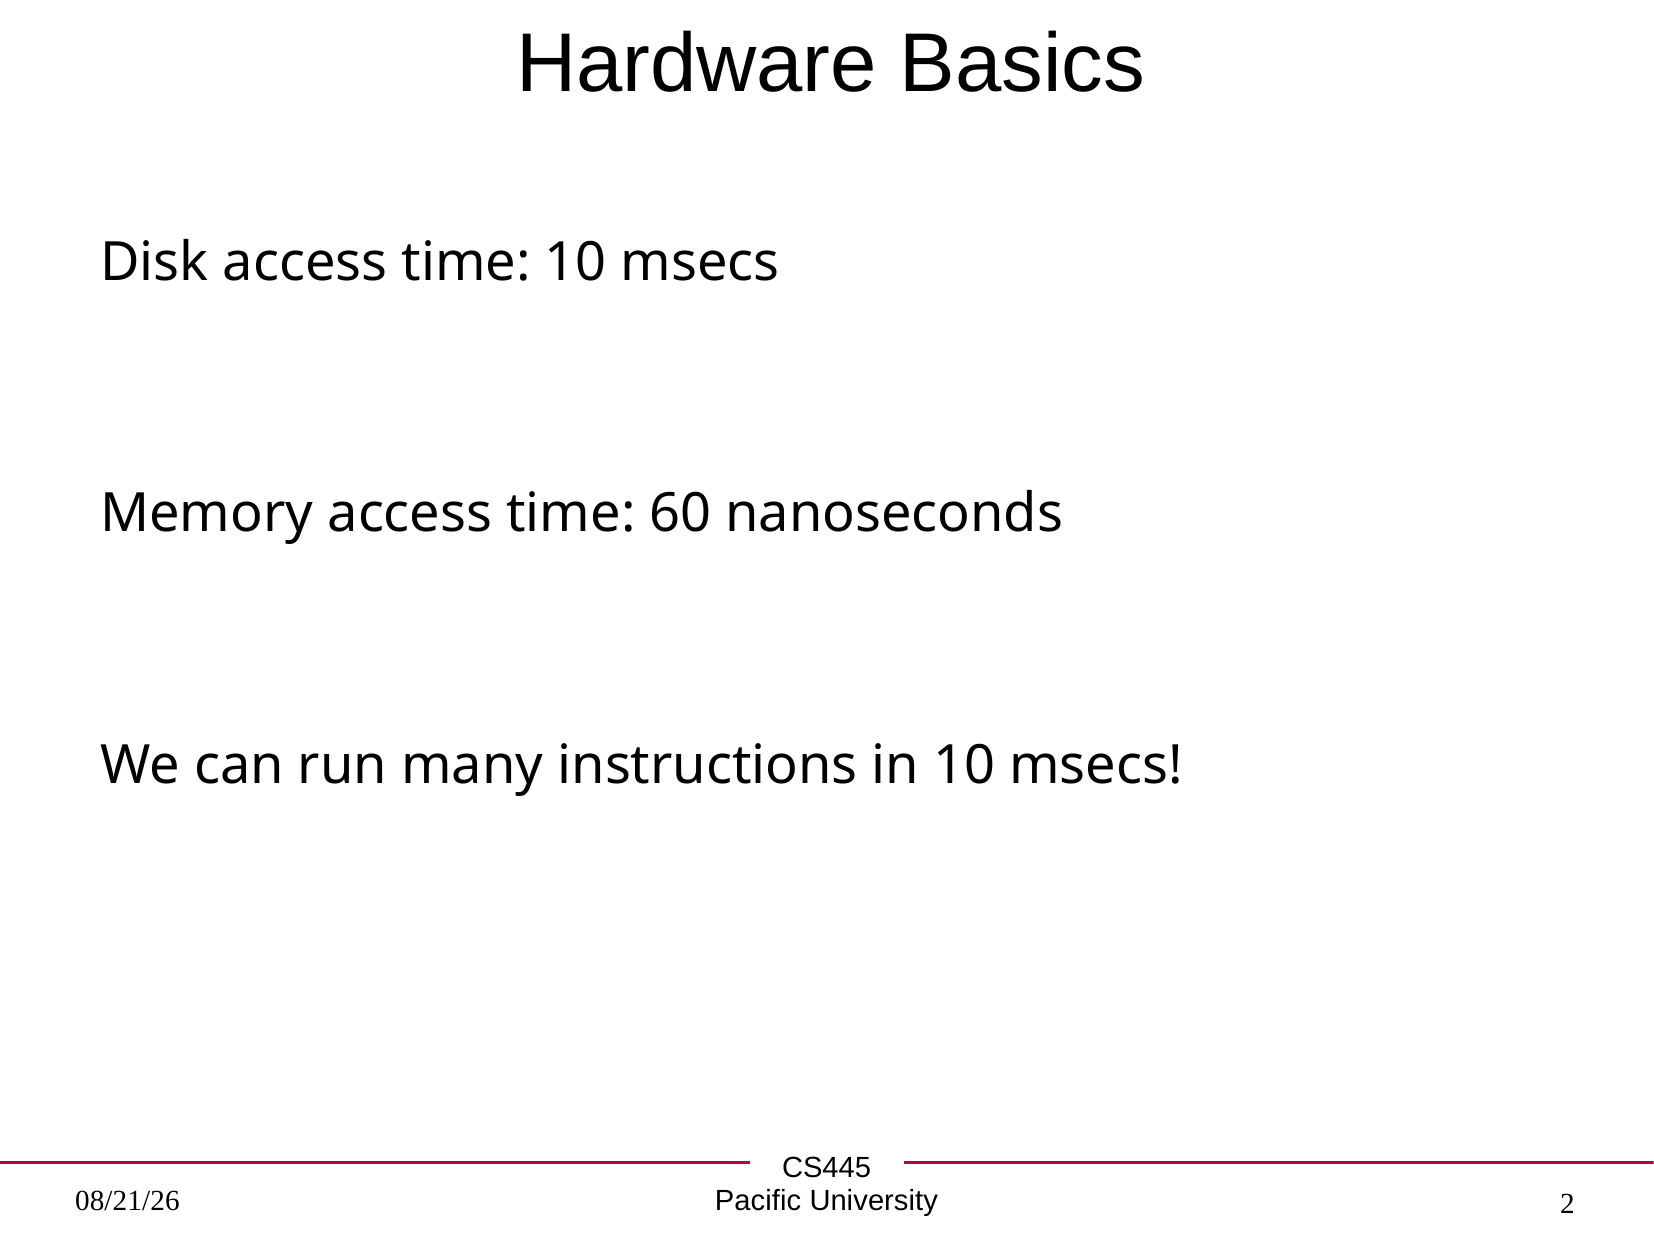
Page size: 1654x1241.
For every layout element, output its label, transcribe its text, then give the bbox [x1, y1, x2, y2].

list Disk access time: 10 msecs Memory access time: 60 nanoseconds We can run many instructions in 10 msecs! [82, 222, 1571, 1111]
title Hardware Basics [86, 11, 1576, 113]
